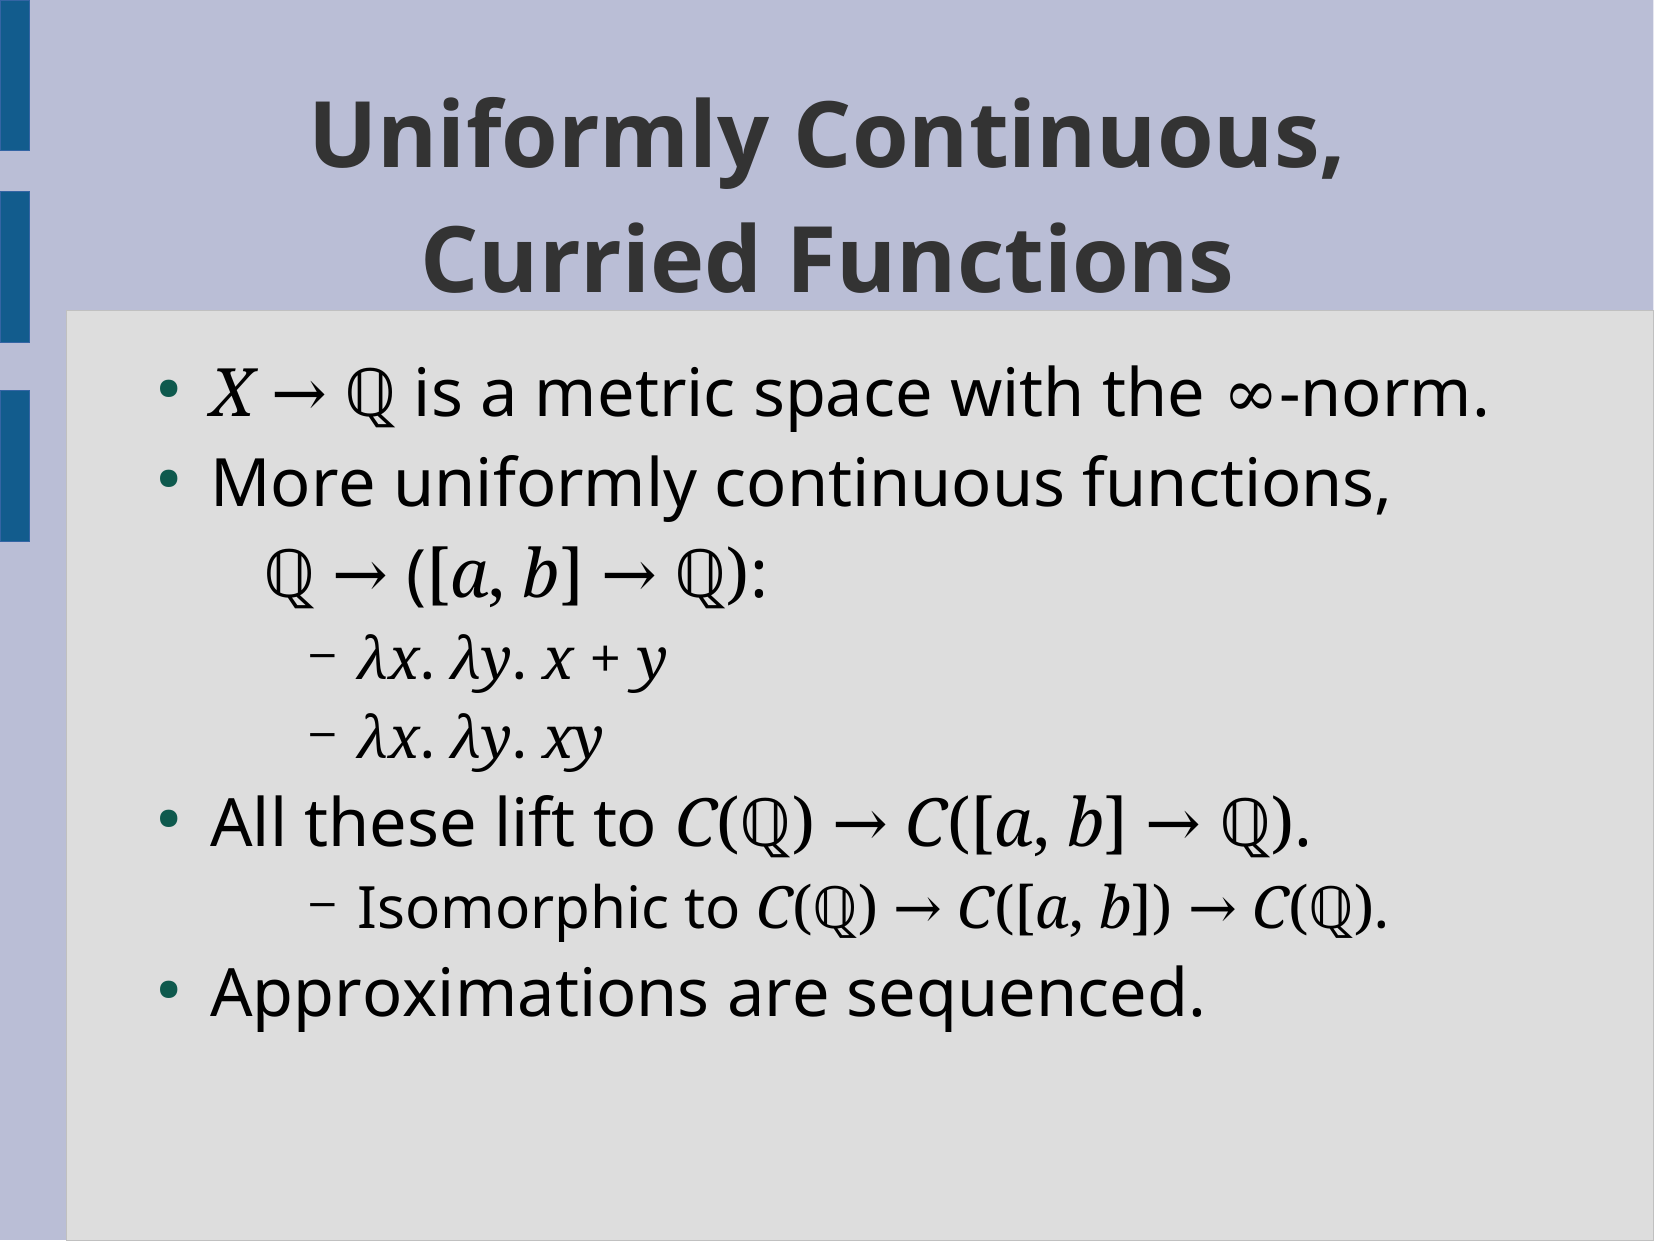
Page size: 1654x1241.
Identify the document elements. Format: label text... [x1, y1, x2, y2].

title Uniformly Continuous, Curried Functions [121, 55, 1534, 334]
list X → ℚ is a metric space with the ∞-norm. More uniformly continuous functions, ℚ → ([a, b] → ℚ): λx. λy. x + y λx. λy. xy All these lift to C(ℚ) → C([a, b] → ℚ). Isomorphic to C(ℚ) → C([a, b]) → C(ℚ). Approximations are sequenced. [121, 344, 1534, 1168]
